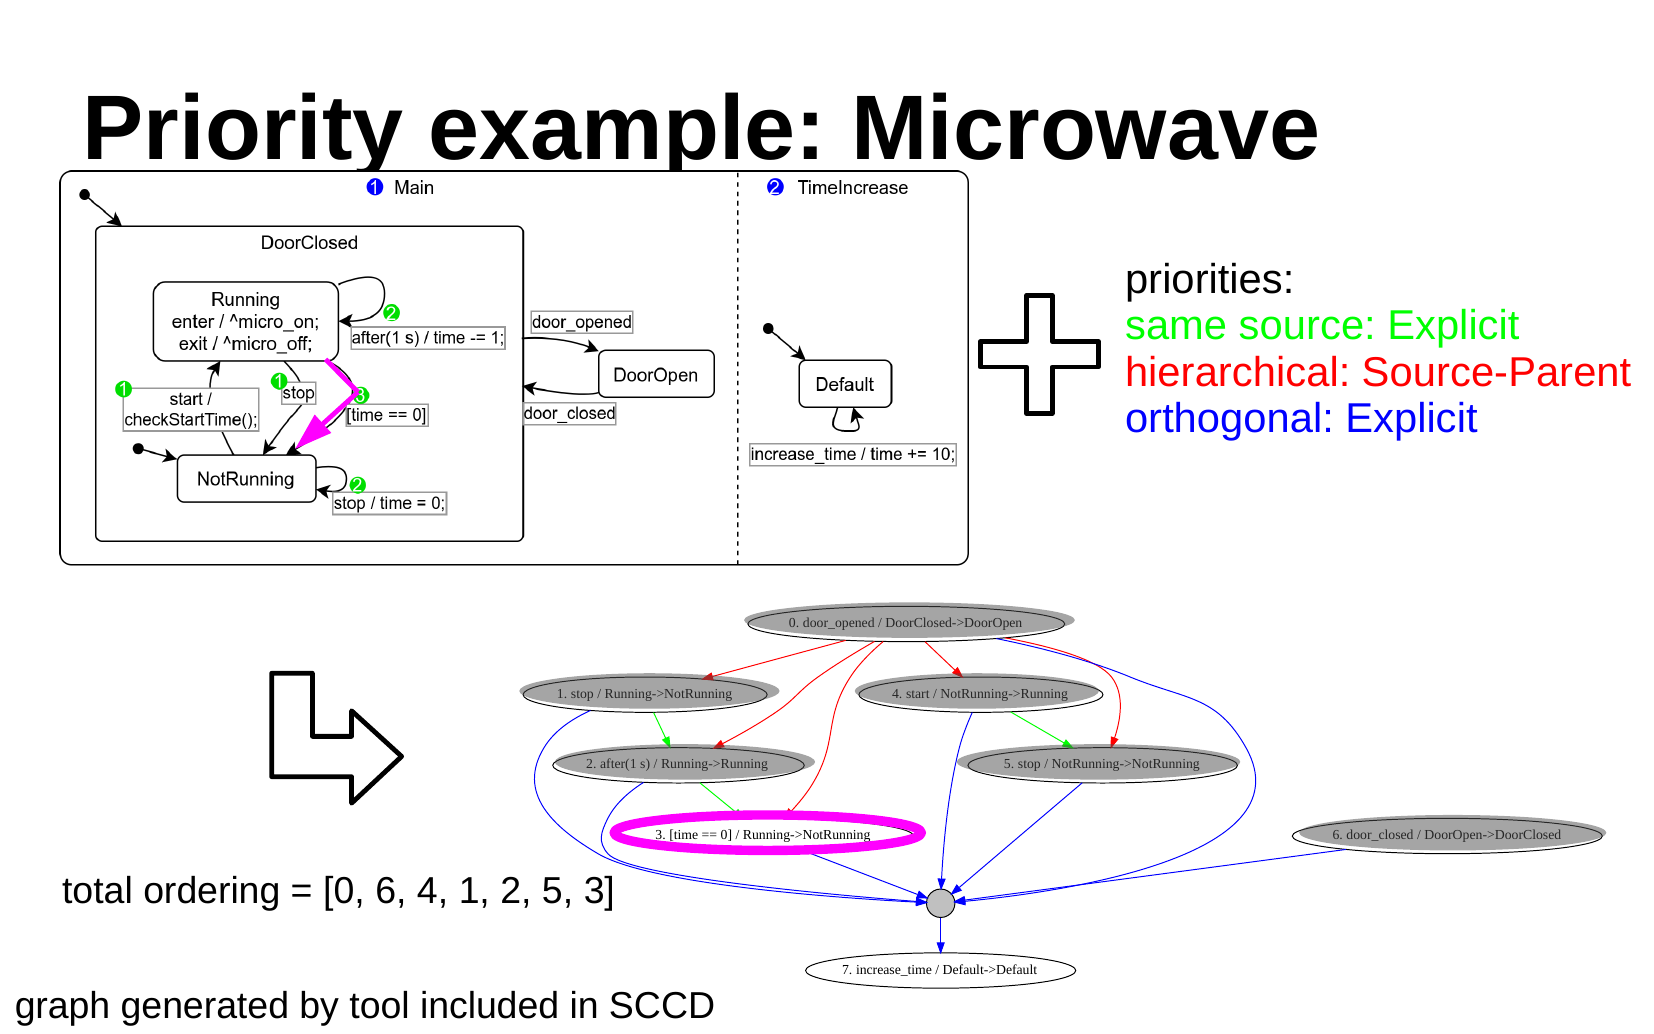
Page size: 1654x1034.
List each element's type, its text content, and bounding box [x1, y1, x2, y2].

picture [519, 602, 1607, 993]
text_box [854, 673, 1099, 709]
text_box graph generated by tool included in SCCD [0, 976, 1465, 1034]
text_box [271, 673, 402, 804]
text_box [554, 744, 816, 780]
text_box priorities: same source: Explicit hierarchical: Source-Parent orthogonal: Explicit [1110, 248, 1654, 461]
picture [59, 170, 969, 567]
text_box [956, 744, 1241, 780]
text_box total ordering = [0, 6, 4, 1, 2, 5, 3] [47, 862, 638, 962]
text_box [1299, 814, 1607, 851]
text_box [744, 602, 1075, 638]
title Priority example: Microwave [82, 41, 1571, 214]
text_box [519, 673, 780, 709]
